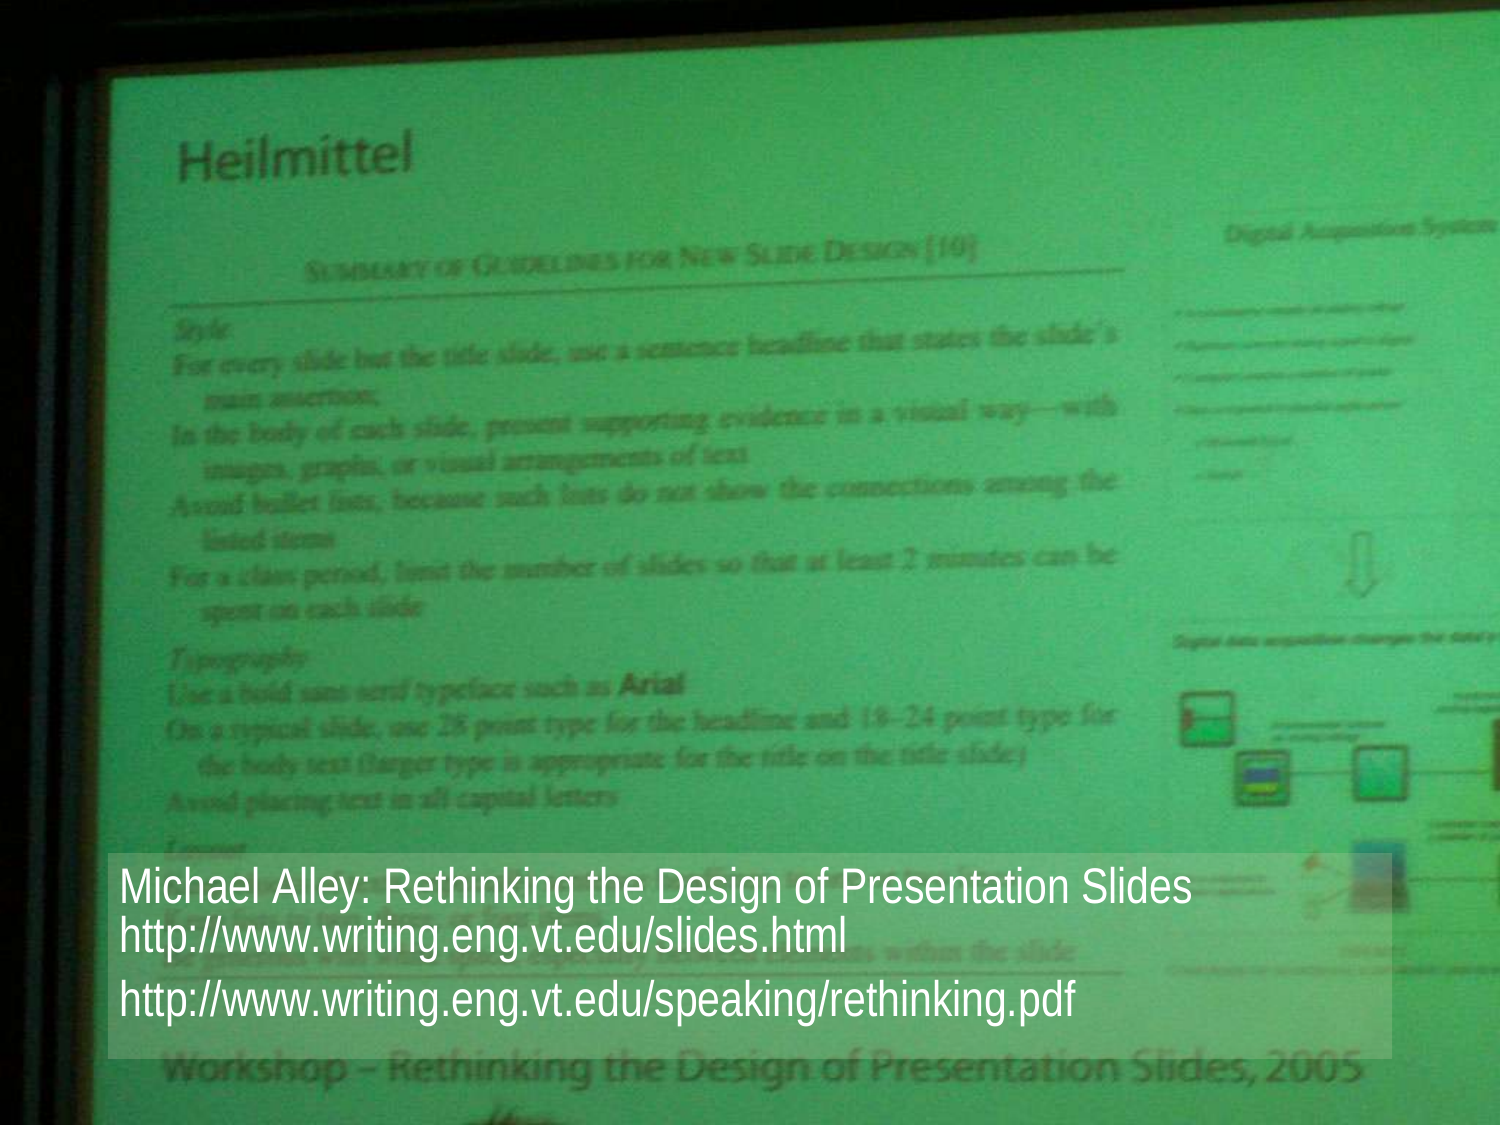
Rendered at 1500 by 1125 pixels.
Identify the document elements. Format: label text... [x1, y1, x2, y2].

picture [0, 0, 1500, 1125]
text_box Michael Alley: Rethinking the Design of Presentation Slides http://www.writing.eng.vt.edu/slides.html http://www.writing.eng.vt.edu/speaking/rethinking.pdf [107, 853, 1393, 1059]
